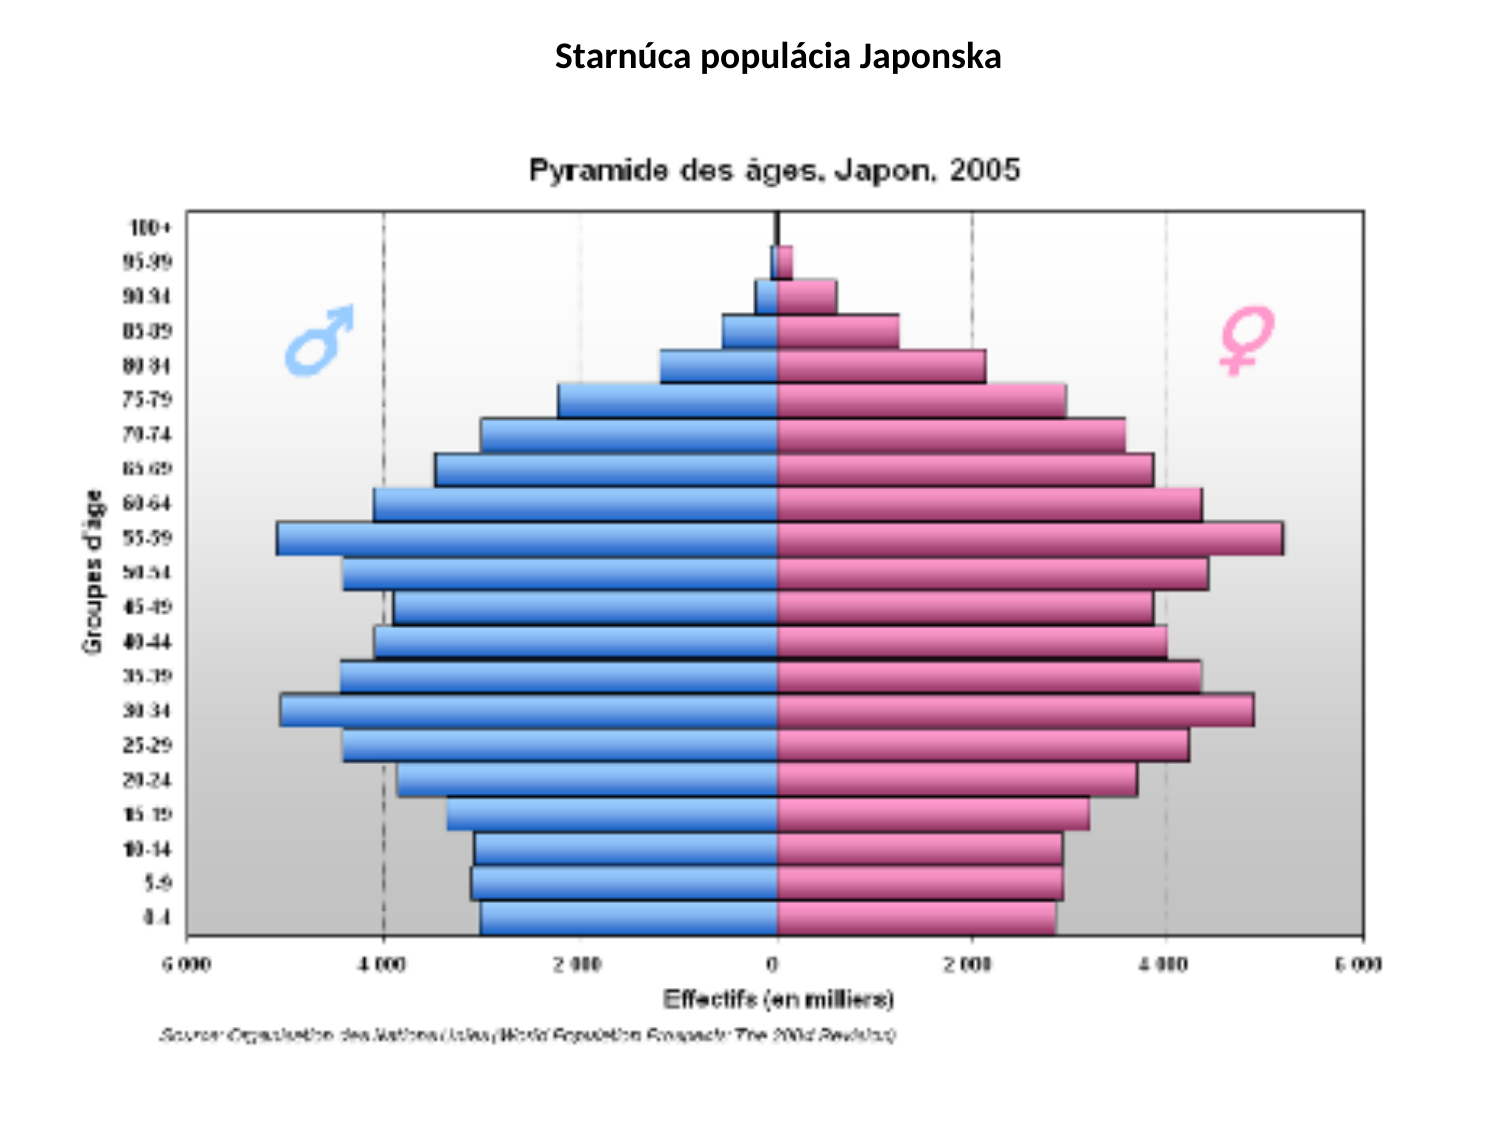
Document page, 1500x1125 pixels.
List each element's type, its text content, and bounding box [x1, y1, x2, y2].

text_box Starnúca populácia Japonska [304, 23, 1254, 84]
picture [60, 117, 1418, 1055]
